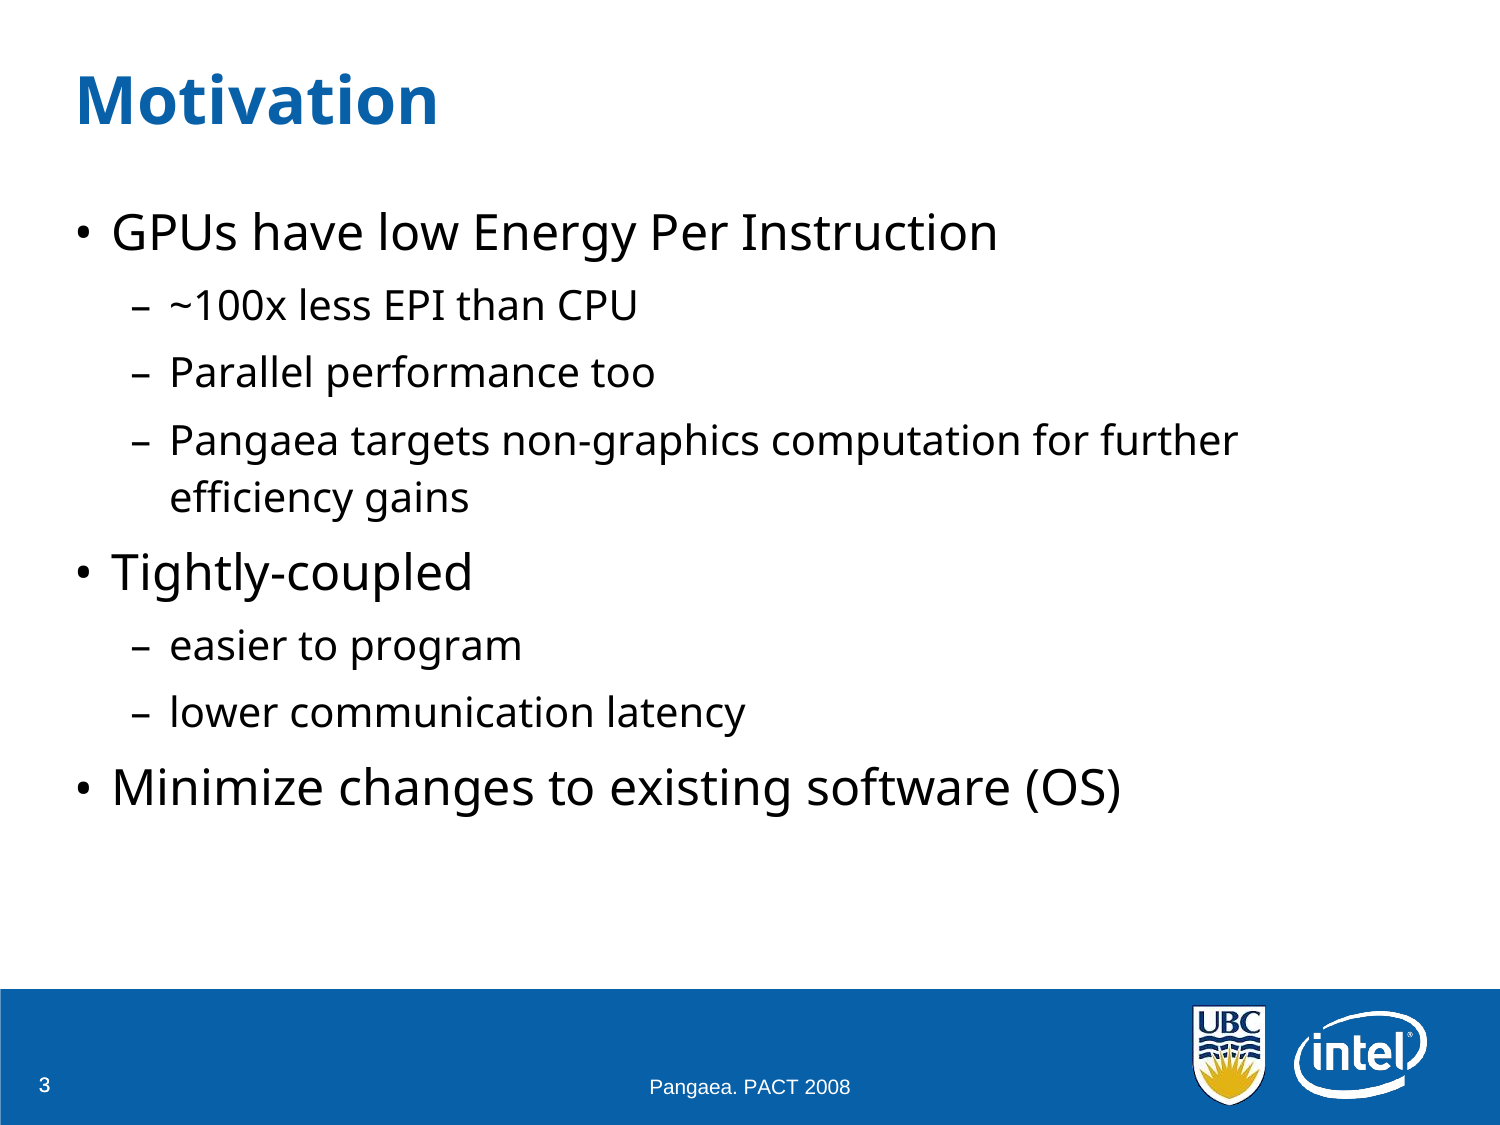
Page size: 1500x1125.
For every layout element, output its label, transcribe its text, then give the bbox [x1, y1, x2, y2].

picture [1192, 1005, 1266, 1106]
picture [1294, 1011, 1427, 1099]
title Motivation [74, 25, 1427, 172]
list GPUs have low Energy Per Instruction ~100x less EPI than CPU Parallel performance too Pangaea targets non-graphics computation for further efficiency gains Tightly-coupled easier to program lower communication latency Minimize changes to existing software (OS) [74, 197, 1427, 992]
